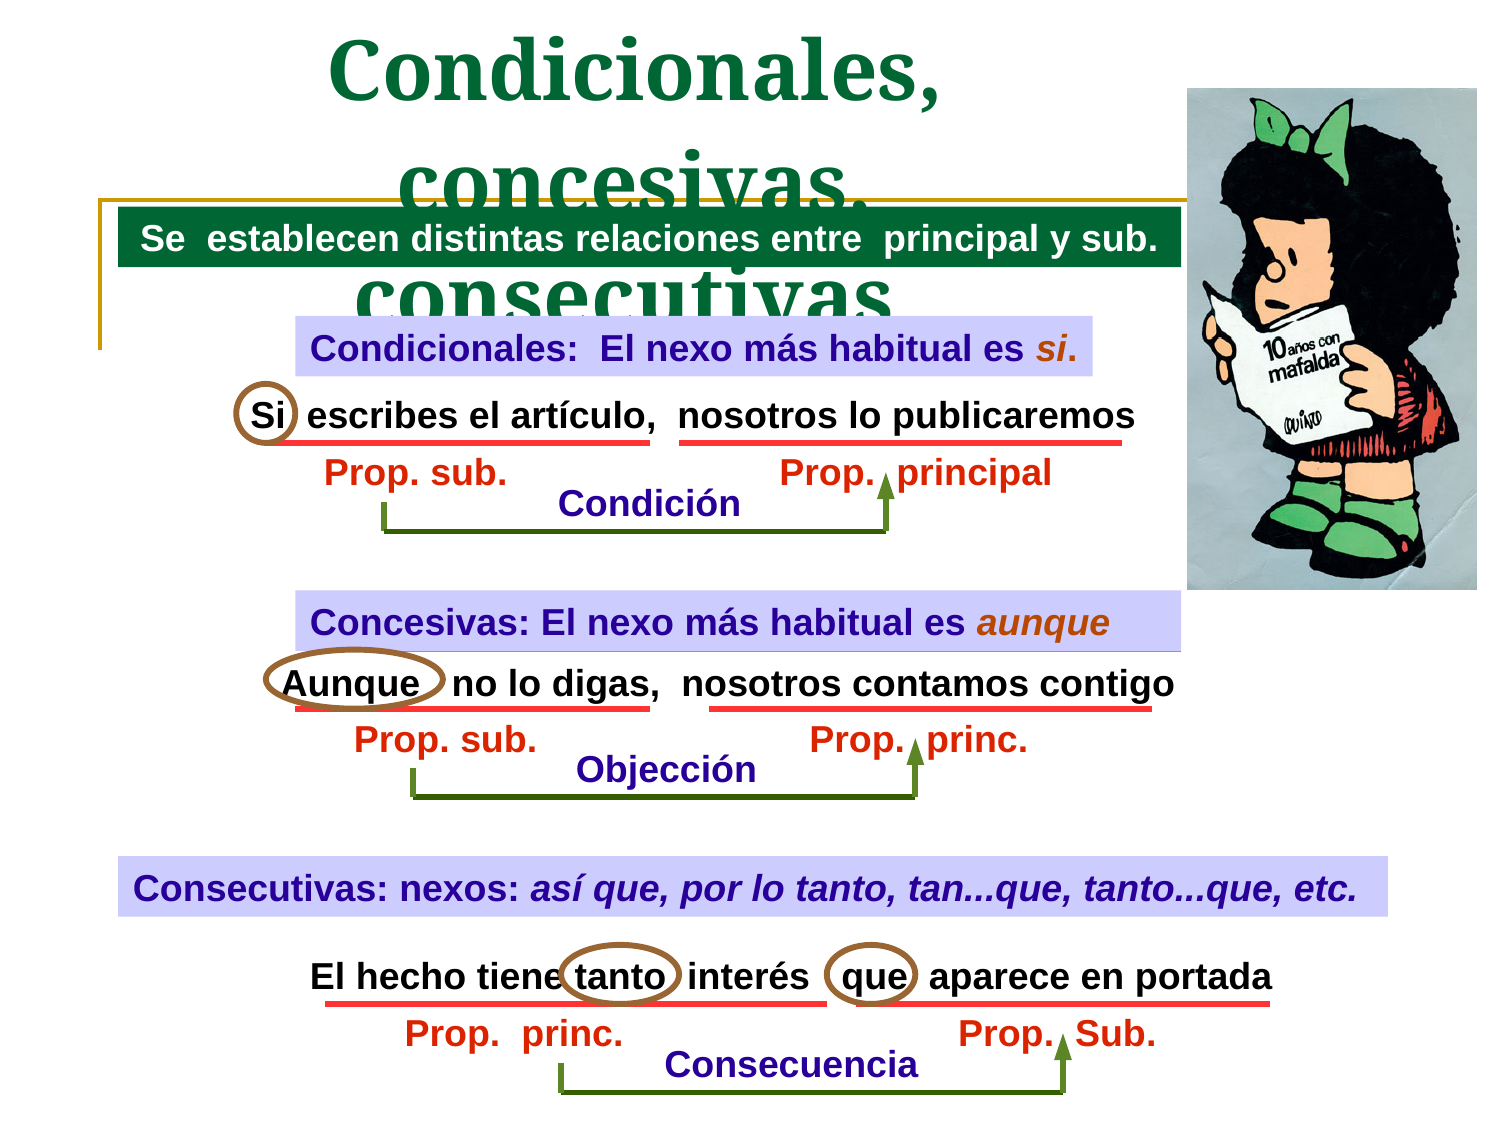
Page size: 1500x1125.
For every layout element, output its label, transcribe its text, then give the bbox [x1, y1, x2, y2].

text_box Aunque no lo digas, nosotros contamos contigo Prop. sub. Prop. princ. [269, 653, 439, 705]
text_box Aunque no lo digas, nosotros contamos contigo Prop. sub. Prop. princ. [255, 651, 1190, 768]
text_box Si escribes el artículo, nosotros lo publicaremos Prop. sub. Prop. principal [240, 387, 292, 439]
text_box El hecho tiene tanto interés que aparece en portada Prop. princ. Prop. Sub. [830, 948, 912, 1000]
text_box Condición [543, 471, 768, 532]
text_box Consecuencia [649, 1032, 934, 1093]
text_box Objección [561, 737, 773, 798]
text_box Se establecen distintas relaciones entre principal y sub. [118, 206, 1182, 268]
text_box El hecho tiene tanto interés que aparece en portada Prop. princ. Prop. Sub. [565, 948, 676, 1000]
text_box Si escribes el artículo, nosotros lo publicaremos Prop. sub. Prop. principal [235, 383, 1152, 562]
text_box Consecutivas: nexos: así que, por lo tanto, tan...que, tanto...que, etc. [118, 856, 1388, 917]
picture [1187, 88, 1477, 590]
text_box El hecho tiene tanto interés que aparece en portada Prop. princ. Prop. Sub. [295, 944, 1359, 1107]
text_box Condicionales: El nexo más habitual es si. [295, 315, 1093, 377]
text_box Concesivas: El nexo más habitual es aunque [295, 590, 1182, 651]
title Condicionales, concesivas, consecutivas [118, 3, 1152, 206]
